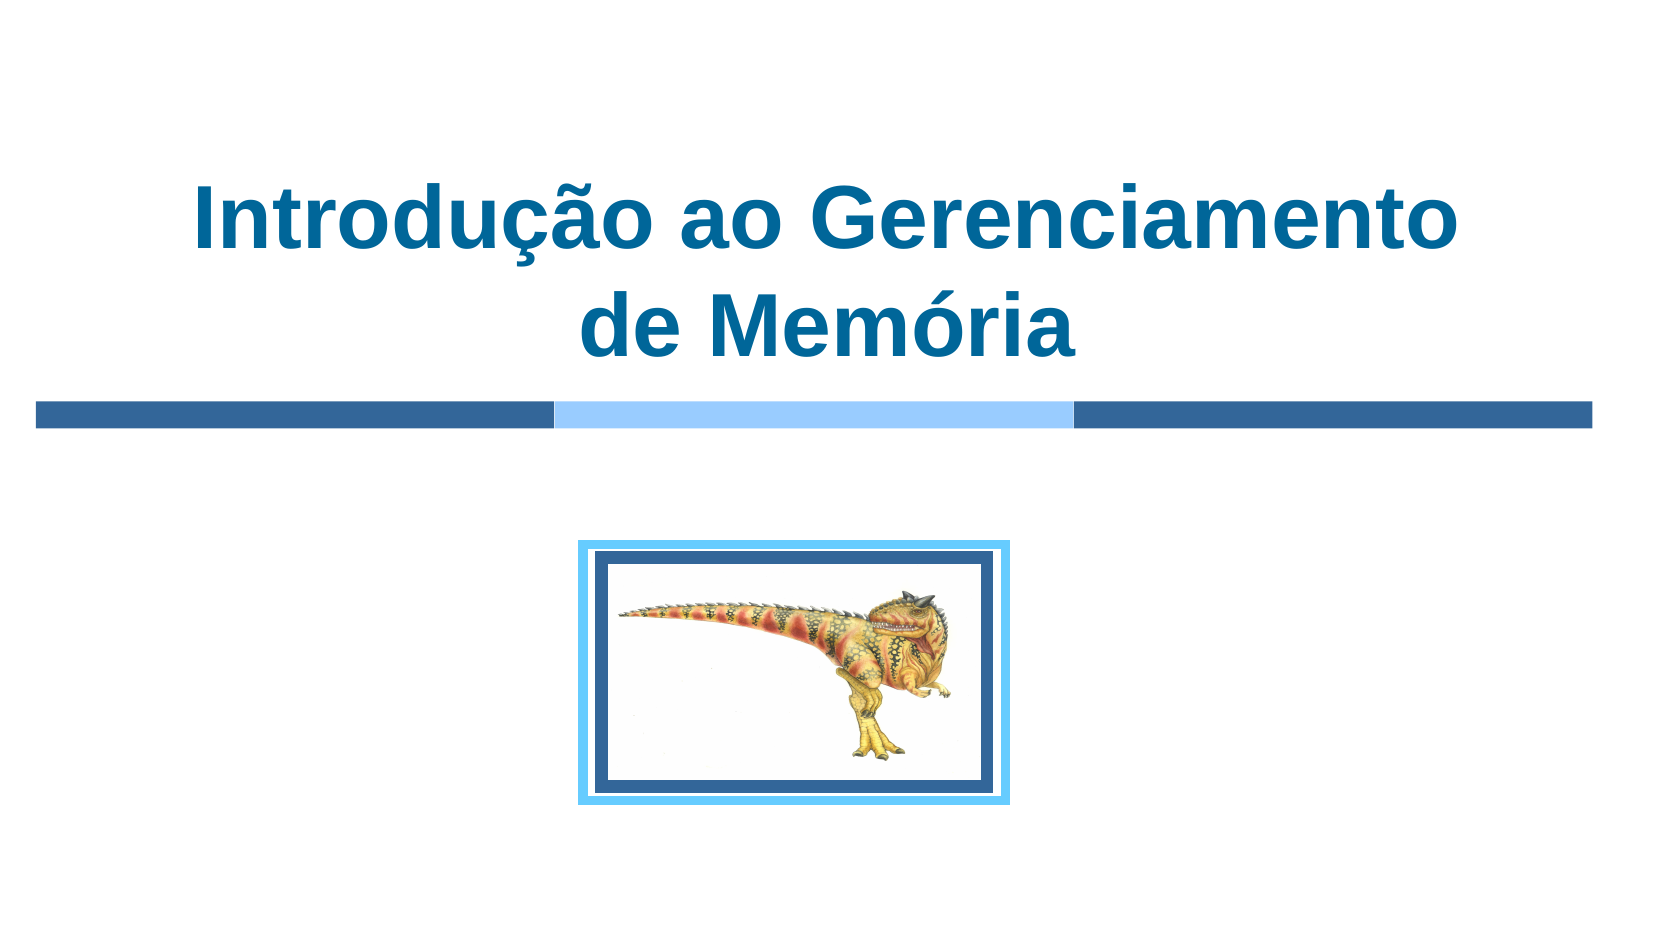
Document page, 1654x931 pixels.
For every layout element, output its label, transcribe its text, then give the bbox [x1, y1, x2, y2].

picture [608, 564, 981, 780]
text_box Introdução ao Gerenciamento de Memória [123, 92, 1530, 382]
